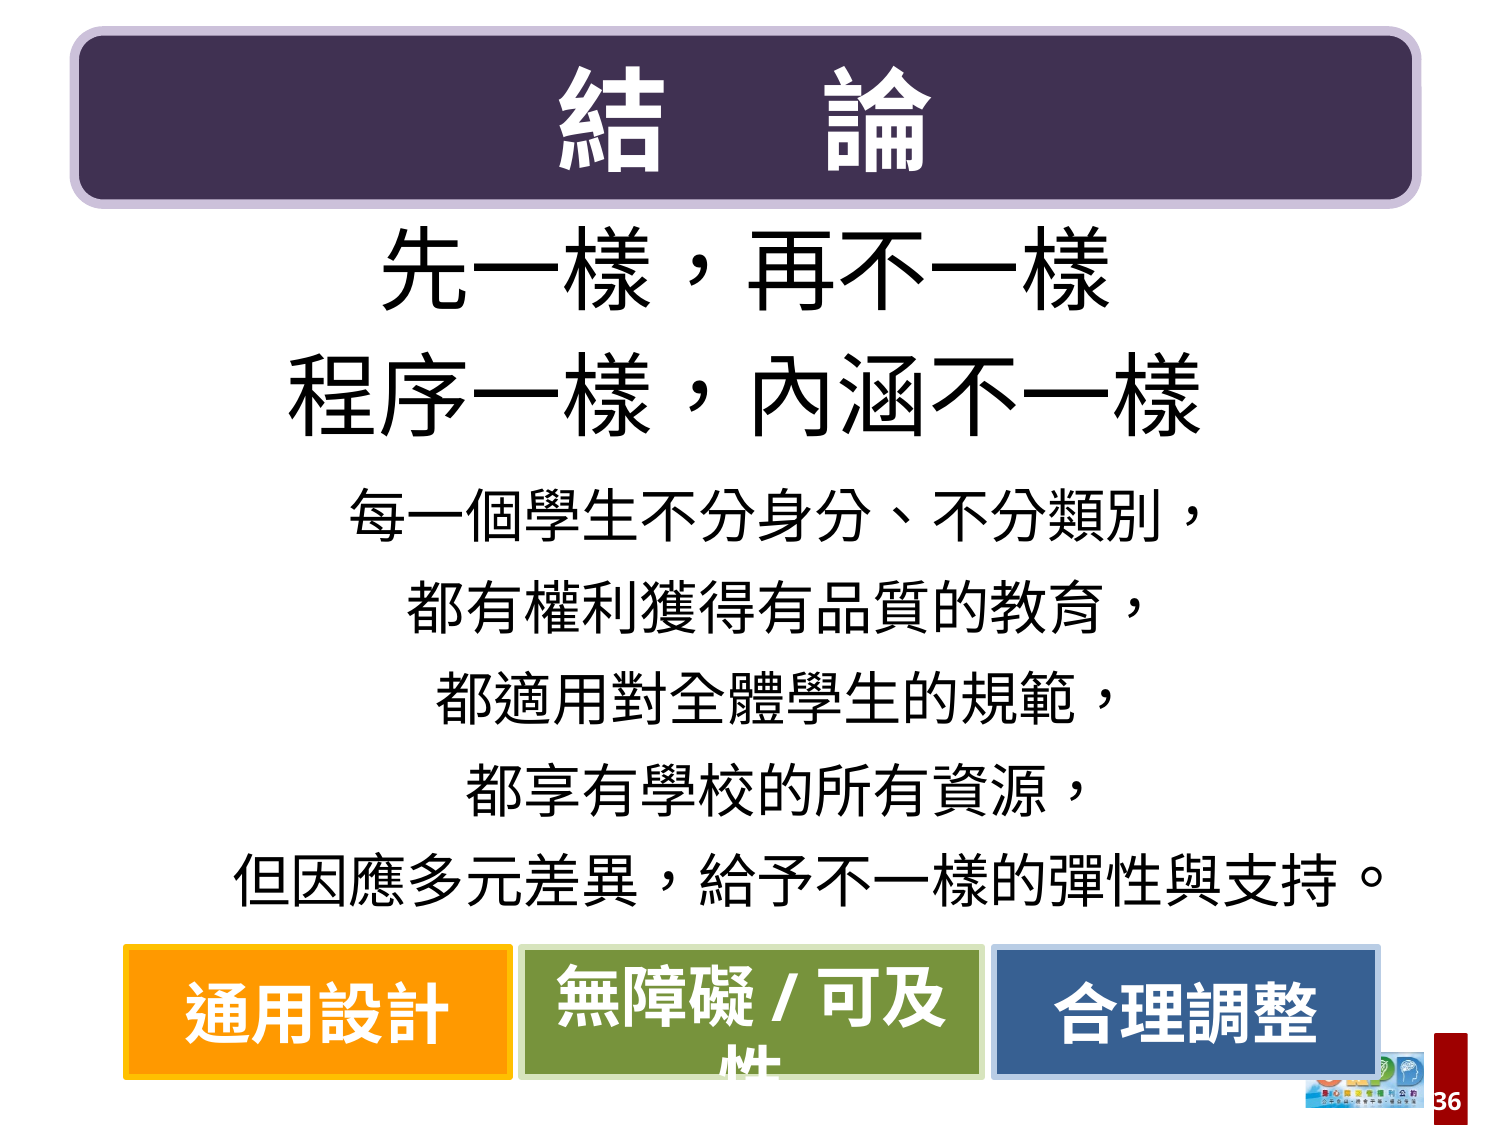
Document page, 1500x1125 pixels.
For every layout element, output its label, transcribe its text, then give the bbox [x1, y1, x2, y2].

text_box 結 論 [74, 30, 1417, 205]
text_box 無障礙/可及性 [736, 1063, 759, 1077]
text_box 無障礙/可及性 [522, 947, 982, 1077]
text_box 每一個學生不分身分、不分類別， 都有權利獲得有品質的教育， 都適用對全體學生的規範， 都享有學校的所有資源， 但因應多元差異，給予不一樣的彈性與支持。 [194, 449, 1376, 921]
text_box 通用設計 [126, 947, 510, 1077]
text_box 36 [1413, 1076, 1482, 1125]
text_box 程序一樣，內涵不一樣 [217, 330, 1274, 449]
text_box 先一樣，再不一樣 [314, 204, 1177, 330]
text_box 合理調整 [994, 947, 1378, 1077]
